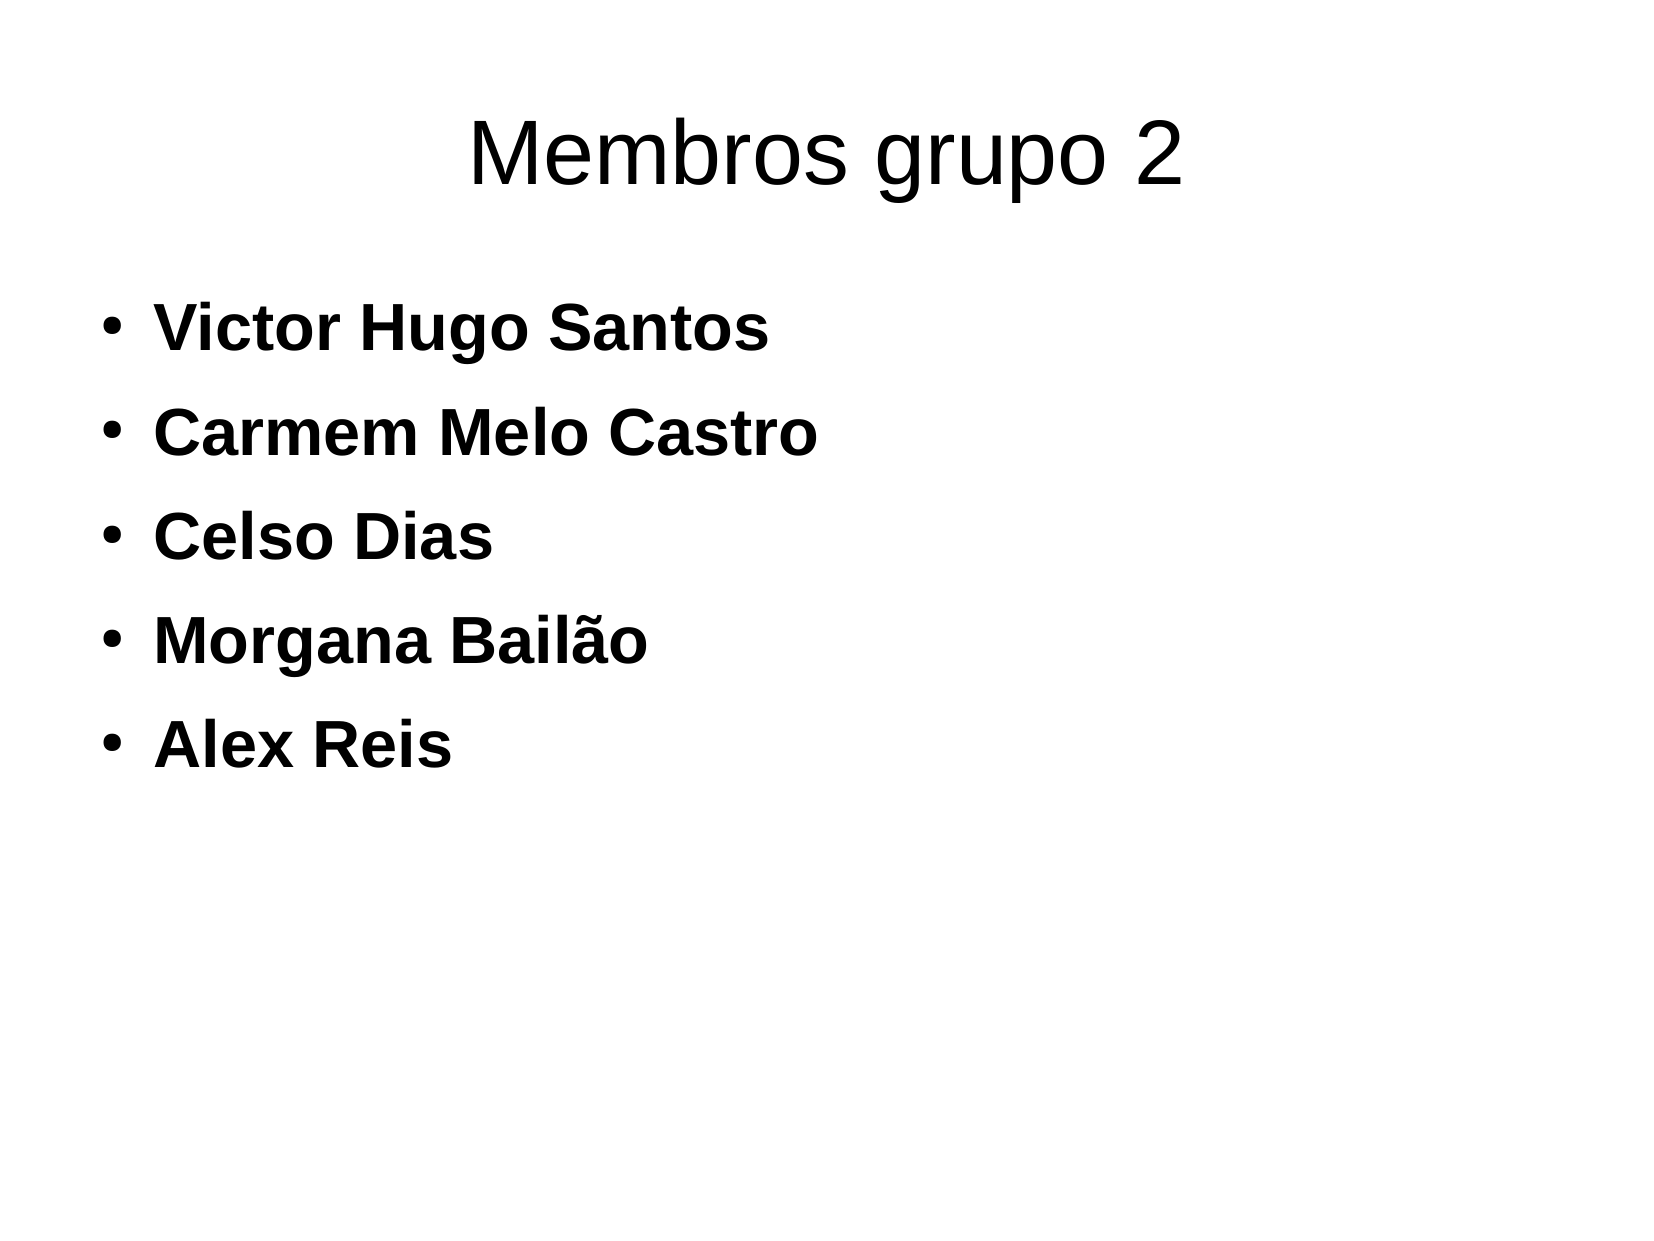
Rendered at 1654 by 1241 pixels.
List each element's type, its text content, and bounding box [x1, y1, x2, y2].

title Membros grupo 2 [82, 49, 1571, 257]
list Victor Hugo Santos Carmem Melo Castro Celso Dias Morgana Bailão Alex Reis [82, 290, 1571, 1109]
